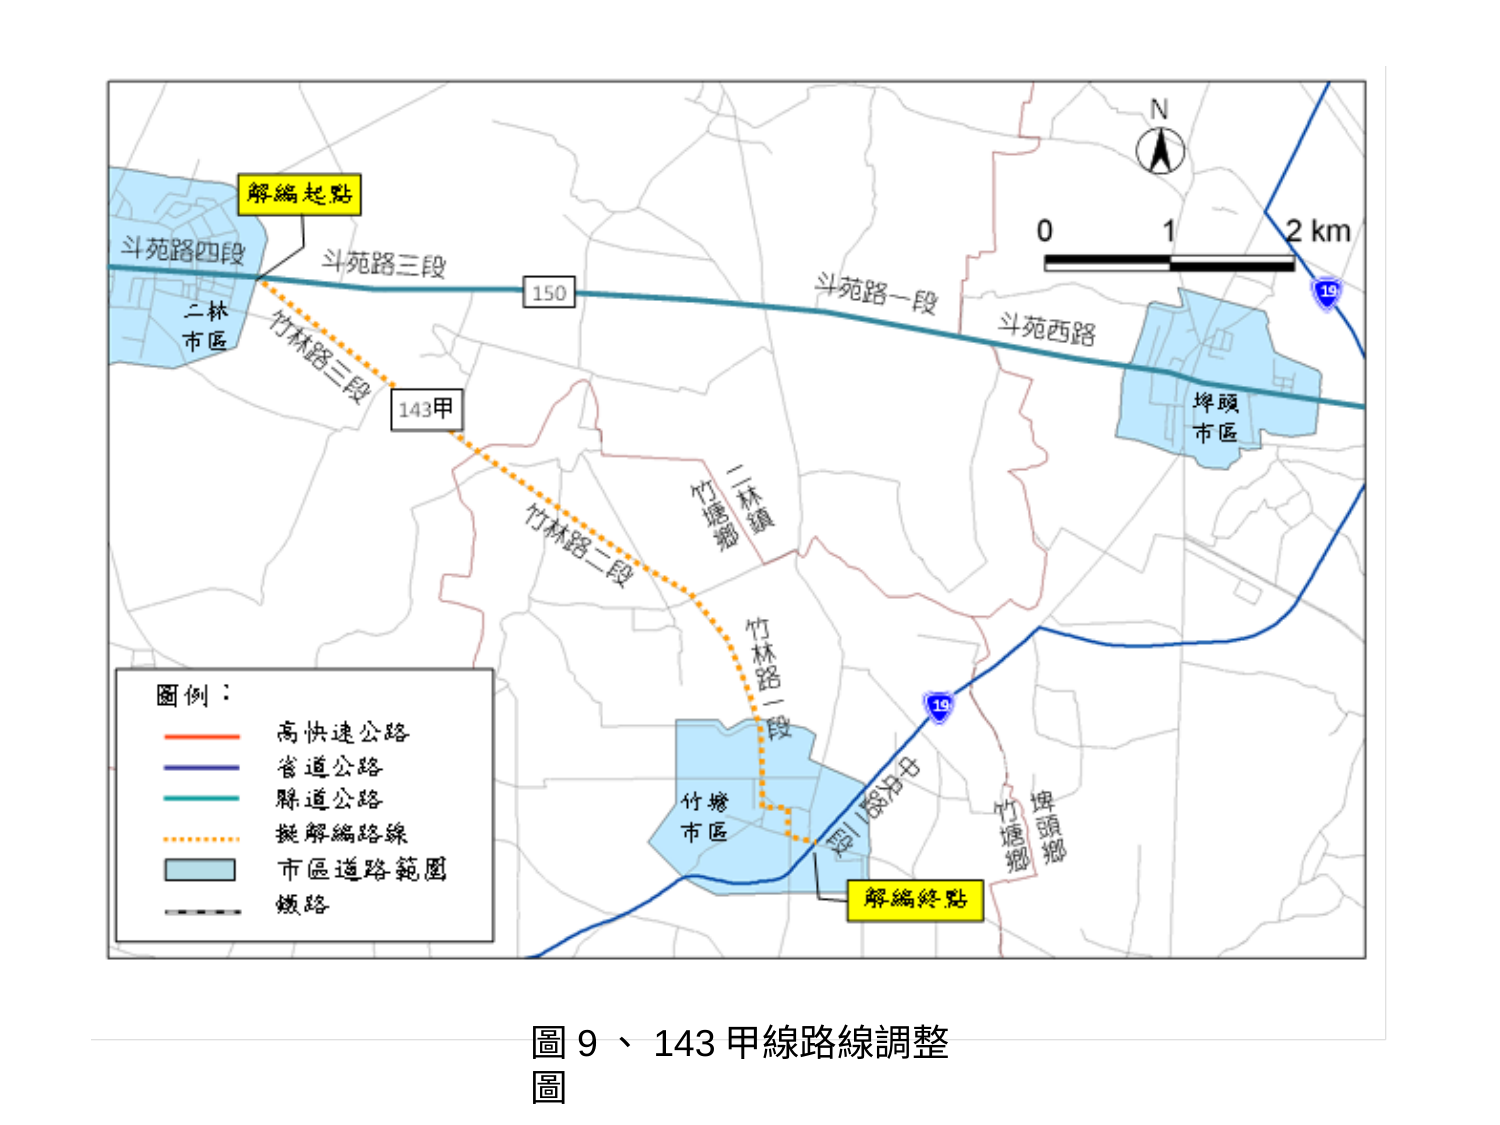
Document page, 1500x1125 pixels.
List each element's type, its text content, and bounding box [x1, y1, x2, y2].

text_box 圖9、143甲線路線調整圖 [515, 1010, 997, 1117]
picture [91, 66, 1390, 1045]
